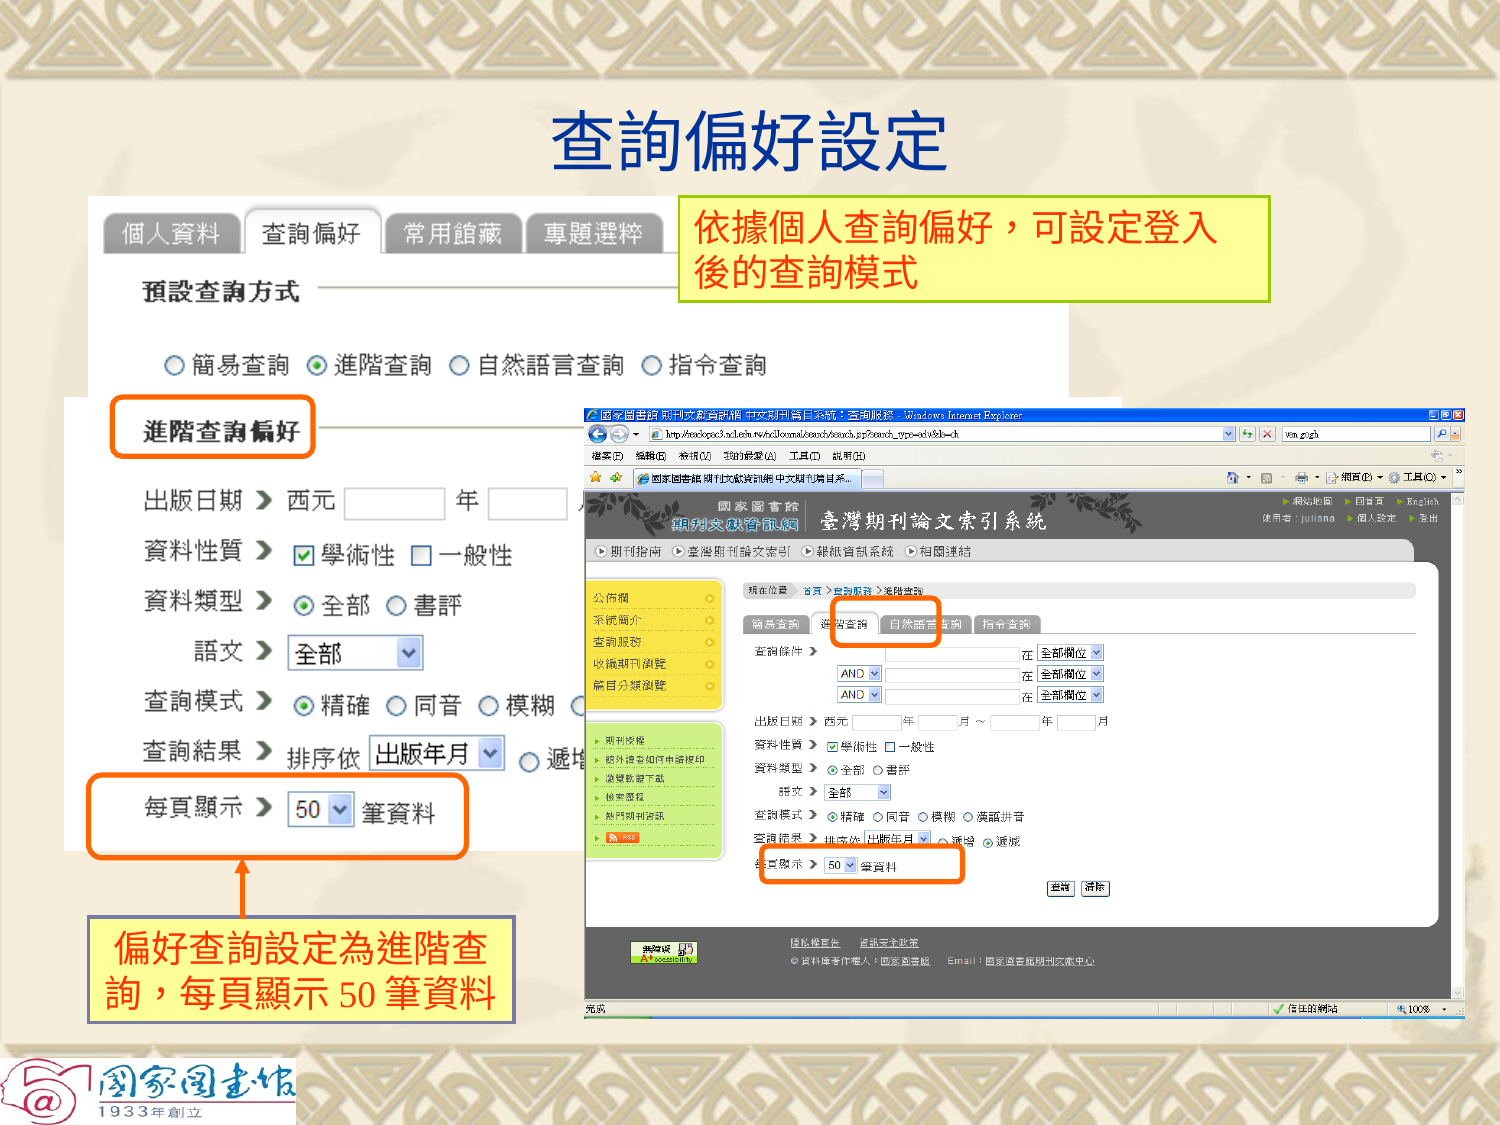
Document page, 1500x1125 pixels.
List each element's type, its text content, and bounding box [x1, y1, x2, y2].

title 查詢偏好設定 [49, 99, 1451, 181]
text_box 偏好查詢設定為進階查詢，每頁顯示50筆資料 [88, 916, 514, 1023]
picture [0, 0, 1500, 1125]
text_box 依據個人查詢偏好，可設定登入後的查詢模式 [679, 196, 1270, 302]
